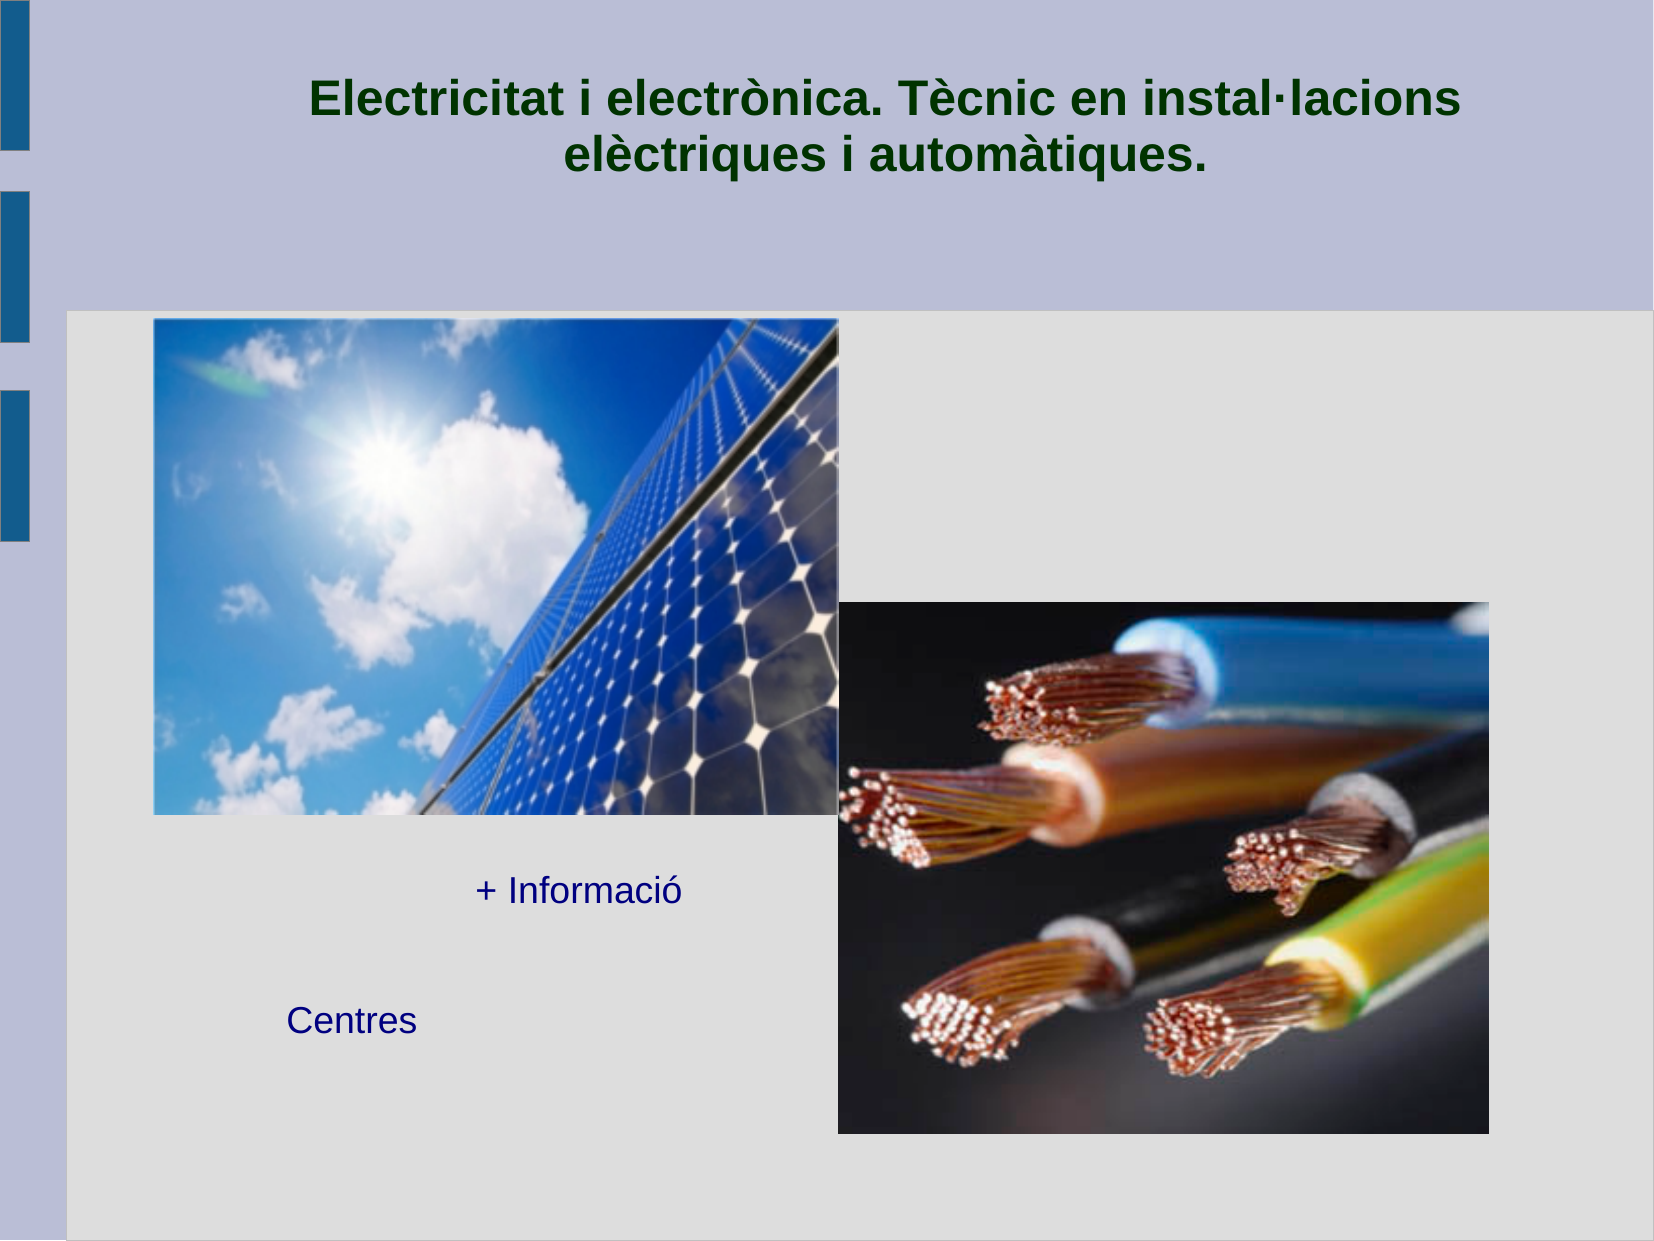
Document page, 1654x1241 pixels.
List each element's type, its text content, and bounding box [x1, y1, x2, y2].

picture [153, 318, 1489, 1134]
title Electricitat i electrònica. Tècnic en instal·lacions elèctriques i automàtiques. [177, 68, 1595, 183]
text_box Centres [271, 992, 461, 1063]
text_box + Informació [460, 862, 725, 933]
